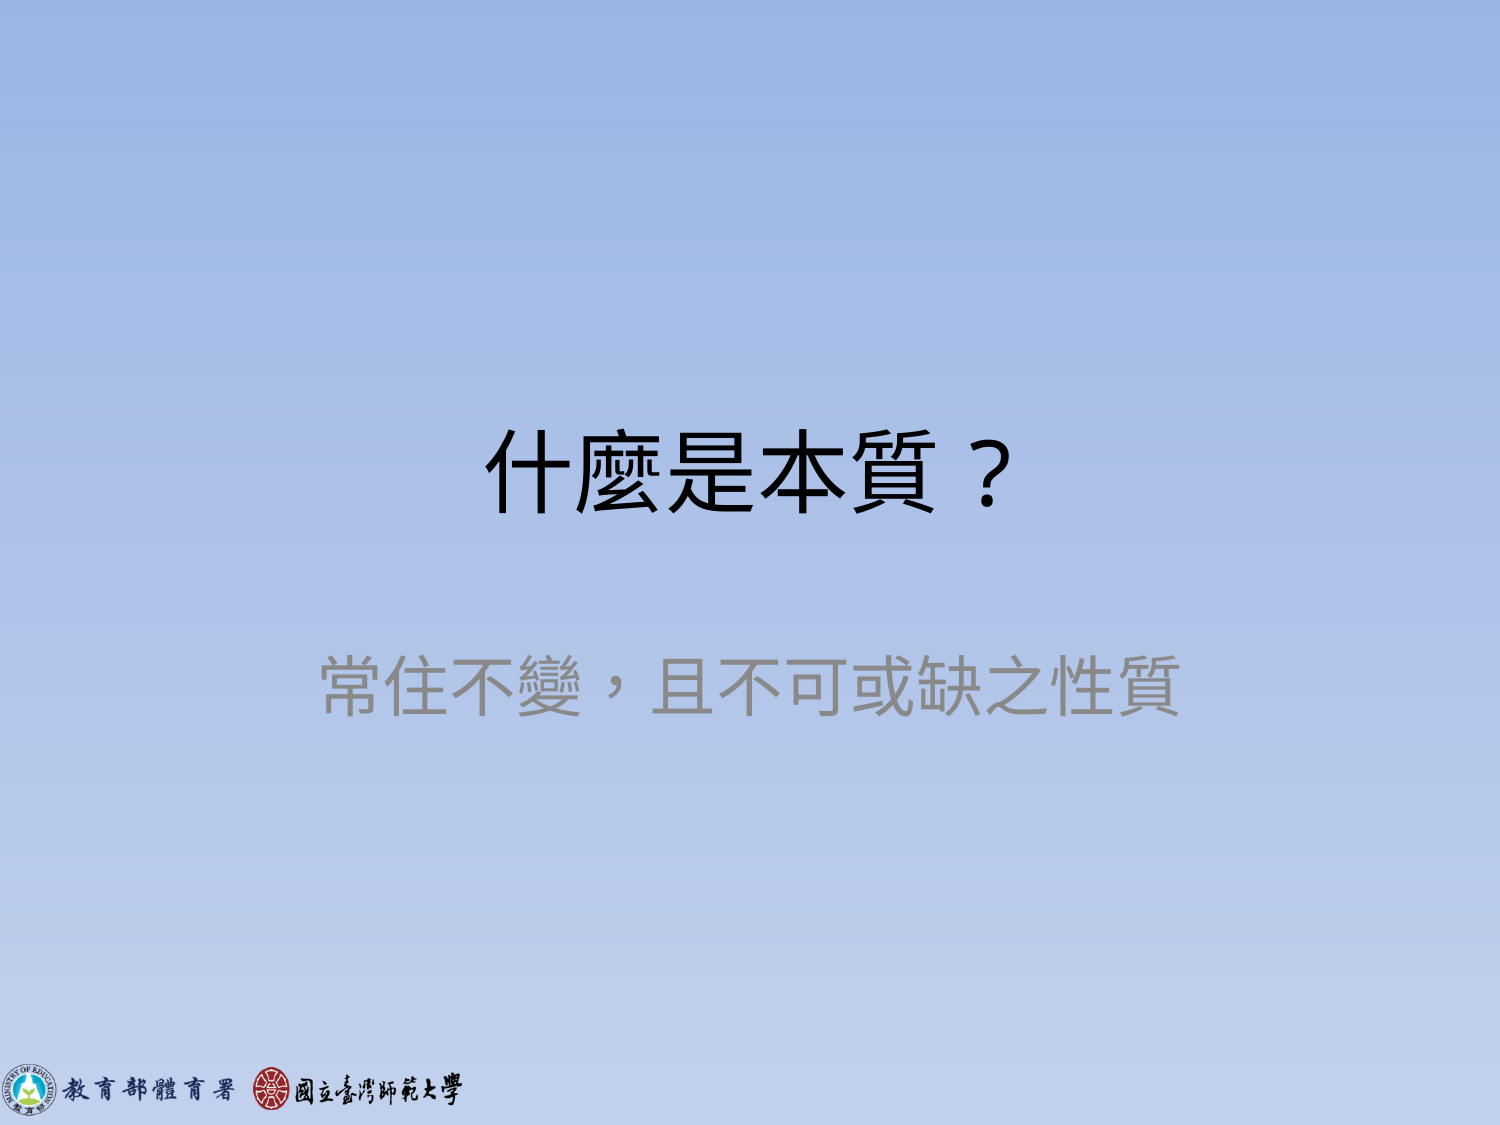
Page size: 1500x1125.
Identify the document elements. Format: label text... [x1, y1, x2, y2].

title 什麼是本質? [112, 349, 1388, 591]
subtitle 常住不變，且不可或缺之性質 [225, 637, 1276, 925]
